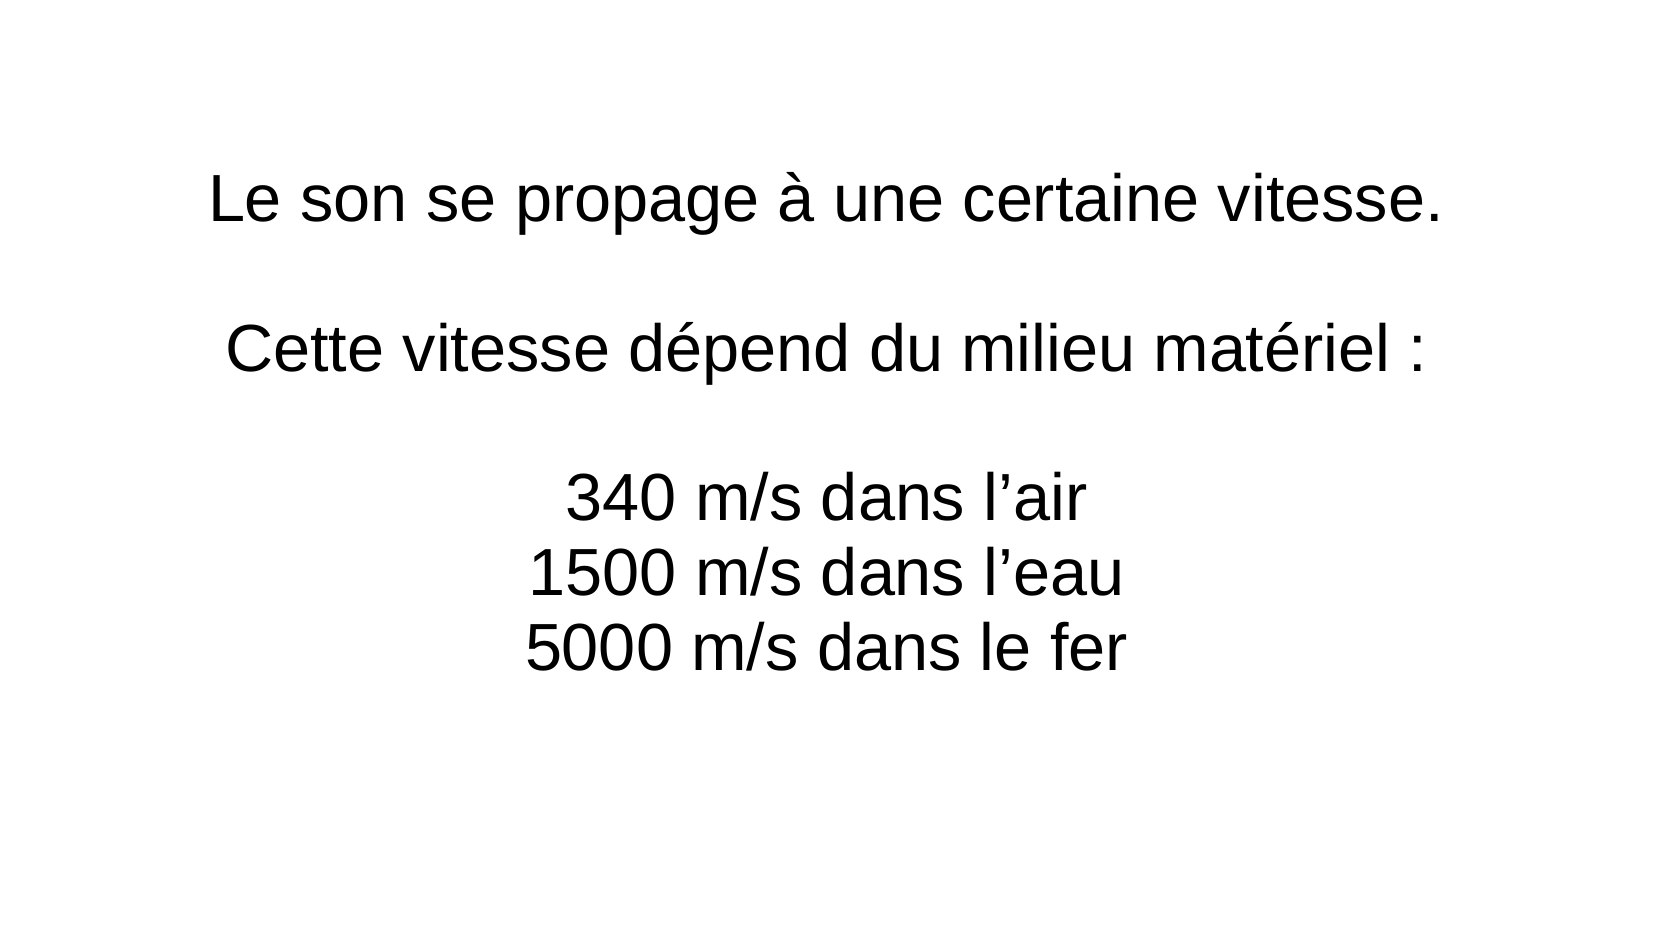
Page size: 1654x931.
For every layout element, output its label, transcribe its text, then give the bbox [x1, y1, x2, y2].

subtitle Le son se propage à une certaine vitesse. Cette vitesse dépend du milieu matériel : 340 m/s dans l’air 1500 m/s dans l’eau 5000 m/s dans le fer [82, 88, 1571, 758]
